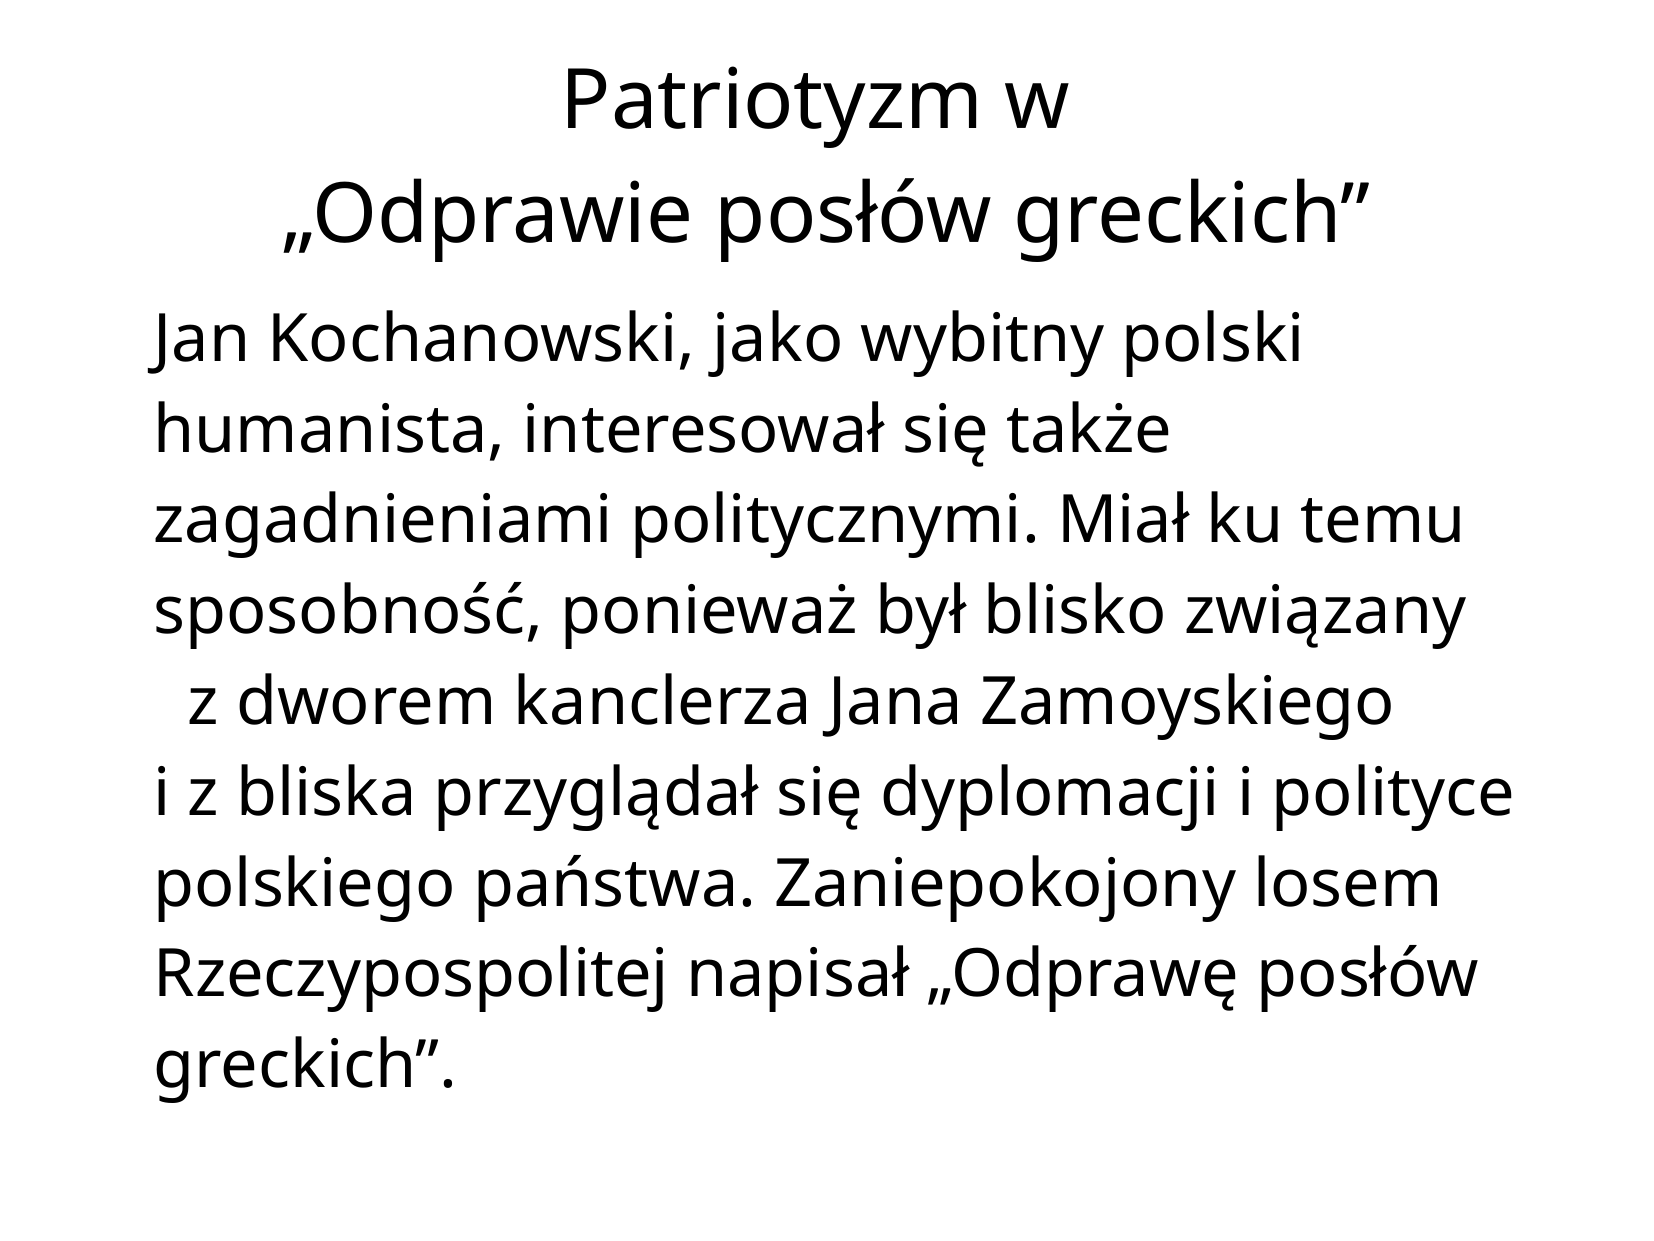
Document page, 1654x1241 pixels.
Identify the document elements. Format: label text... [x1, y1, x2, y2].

list Jan Kochanowski, jako wybitny polski humanista, interesował się także zagadnieniami politycznymi. Miał ku temu sposobność, ponieważ był blisko związany z dworem kanclerza Jana Zamoyskiego i z bliska przyglądał się dyplomacji i polityce polskiego państwa. Zaniepokojony losem Rzeczypospolitej napisał „Odprawę posłów greckich”. [82, 290, 1571, 1128]
title Patriotyzm w „Odprawie posłów greckich” [82, 36, 1571, 270]
